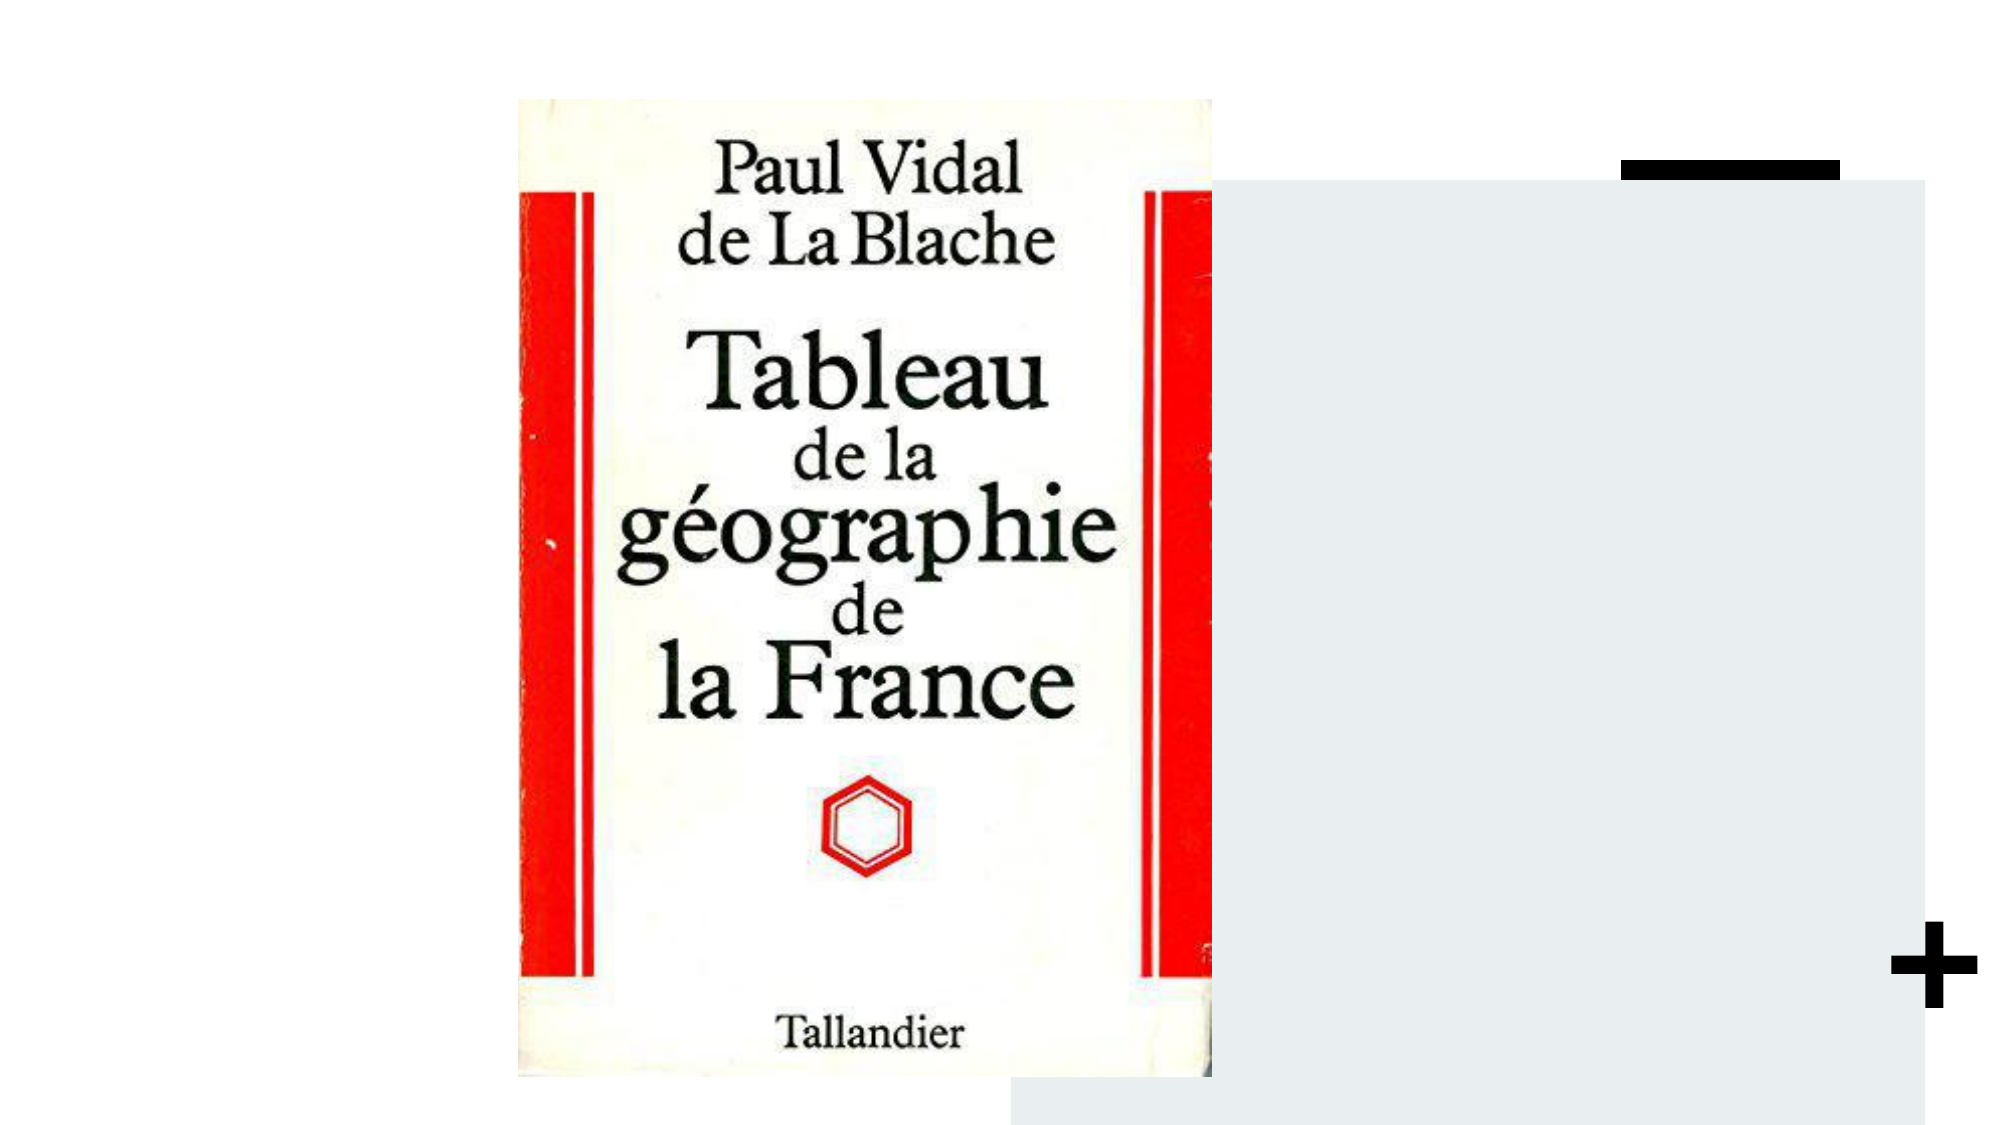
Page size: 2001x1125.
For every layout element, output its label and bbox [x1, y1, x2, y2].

picture [518, 99, 1212, 1077]
